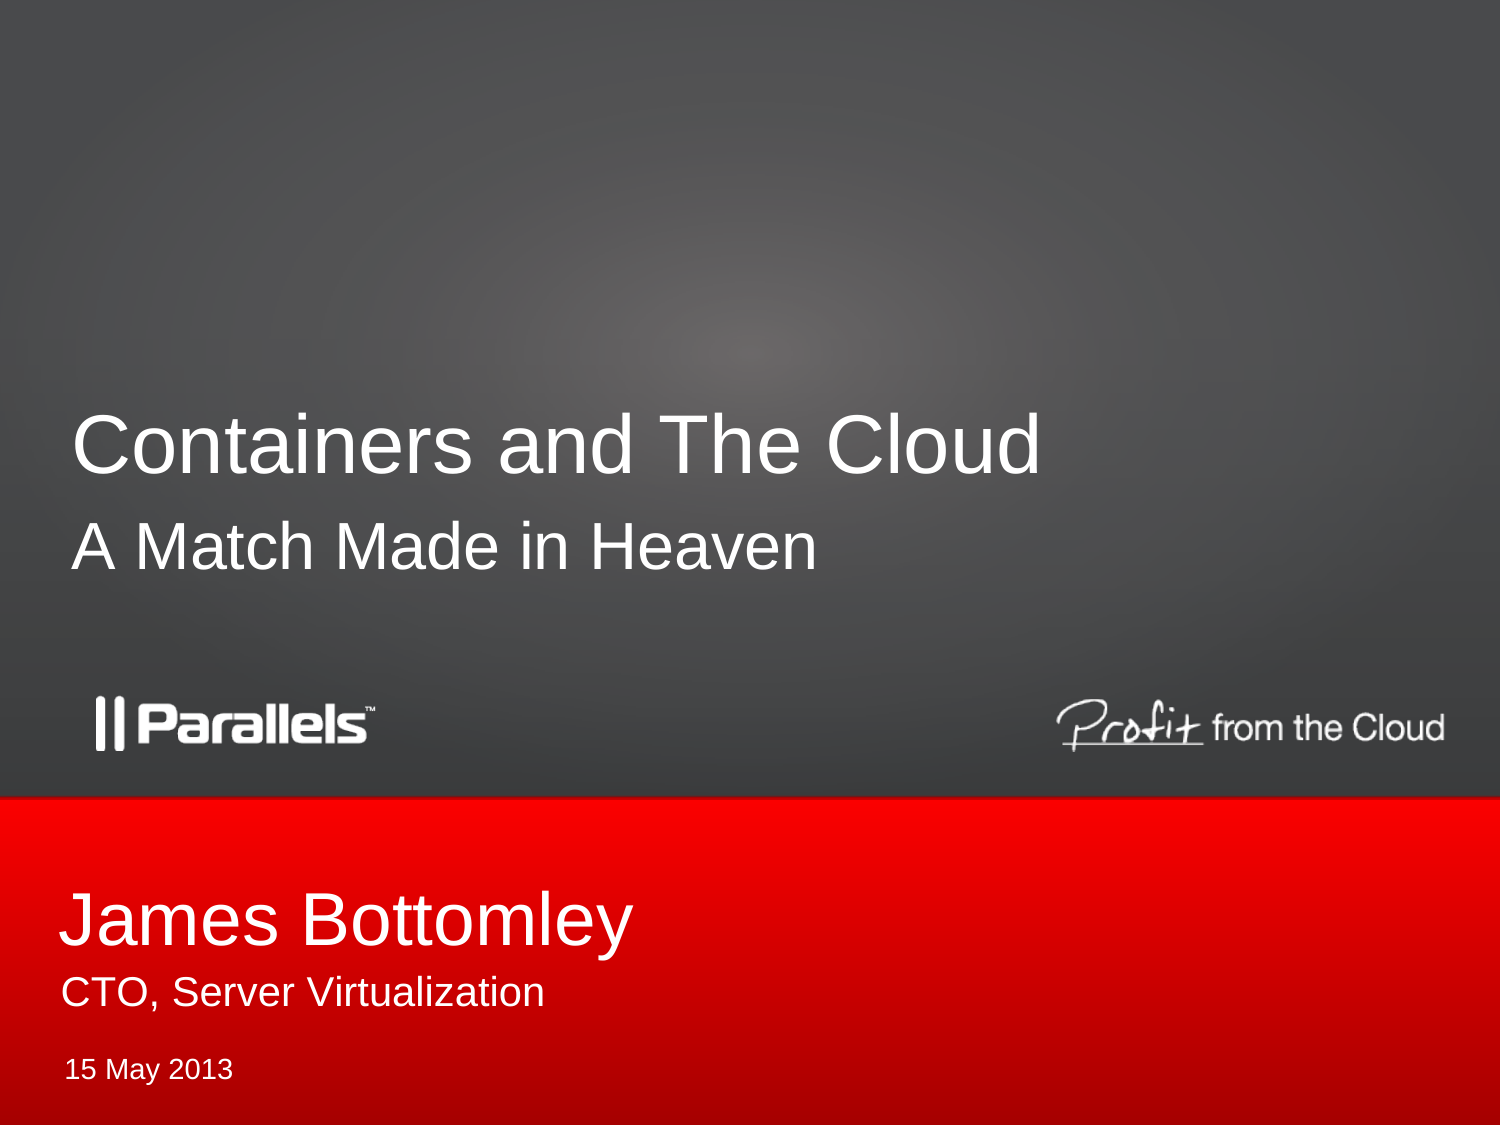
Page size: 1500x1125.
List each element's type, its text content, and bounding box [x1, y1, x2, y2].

text_box Containers and The Cloud A Match Made in Heaven [55, 165, 1460, 617]
text_box 15 May 2013 [48, 1042, 423, 1105]
text_box CTO, Server Virtualization [45, 956, 1429, 1023]
text_box James Bottomley [43, 861, 1045, 968]
picture [0, 0, 1500, 800]
